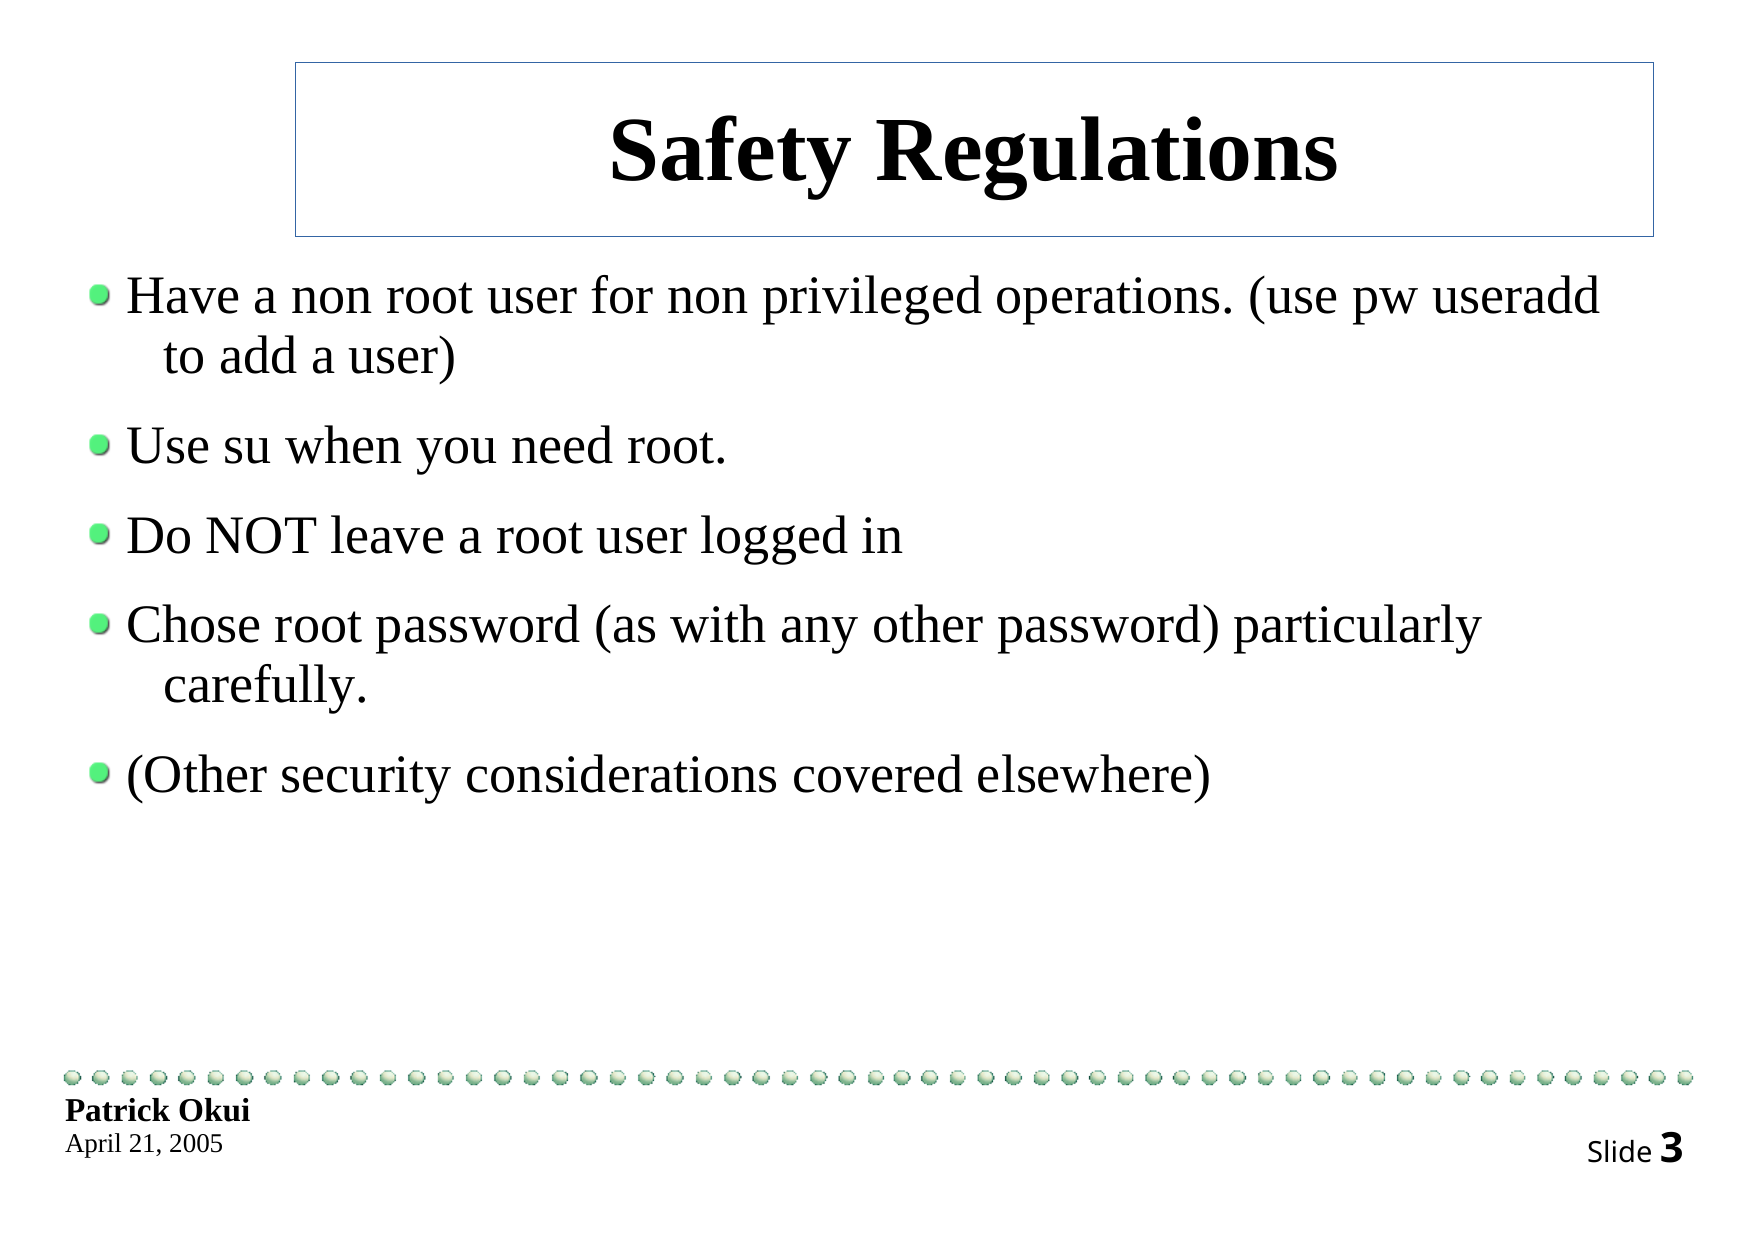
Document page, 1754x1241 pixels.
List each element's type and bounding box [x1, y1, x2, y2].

picture [88, 283, 112, 308]
picture [88, 612, 112, 637]
picture [88, 433, 112, 458]
picture [88, 761, 112, 786]
picture [88, 522, 112, 547]
picture [59, 1069, 1695, 1087]
